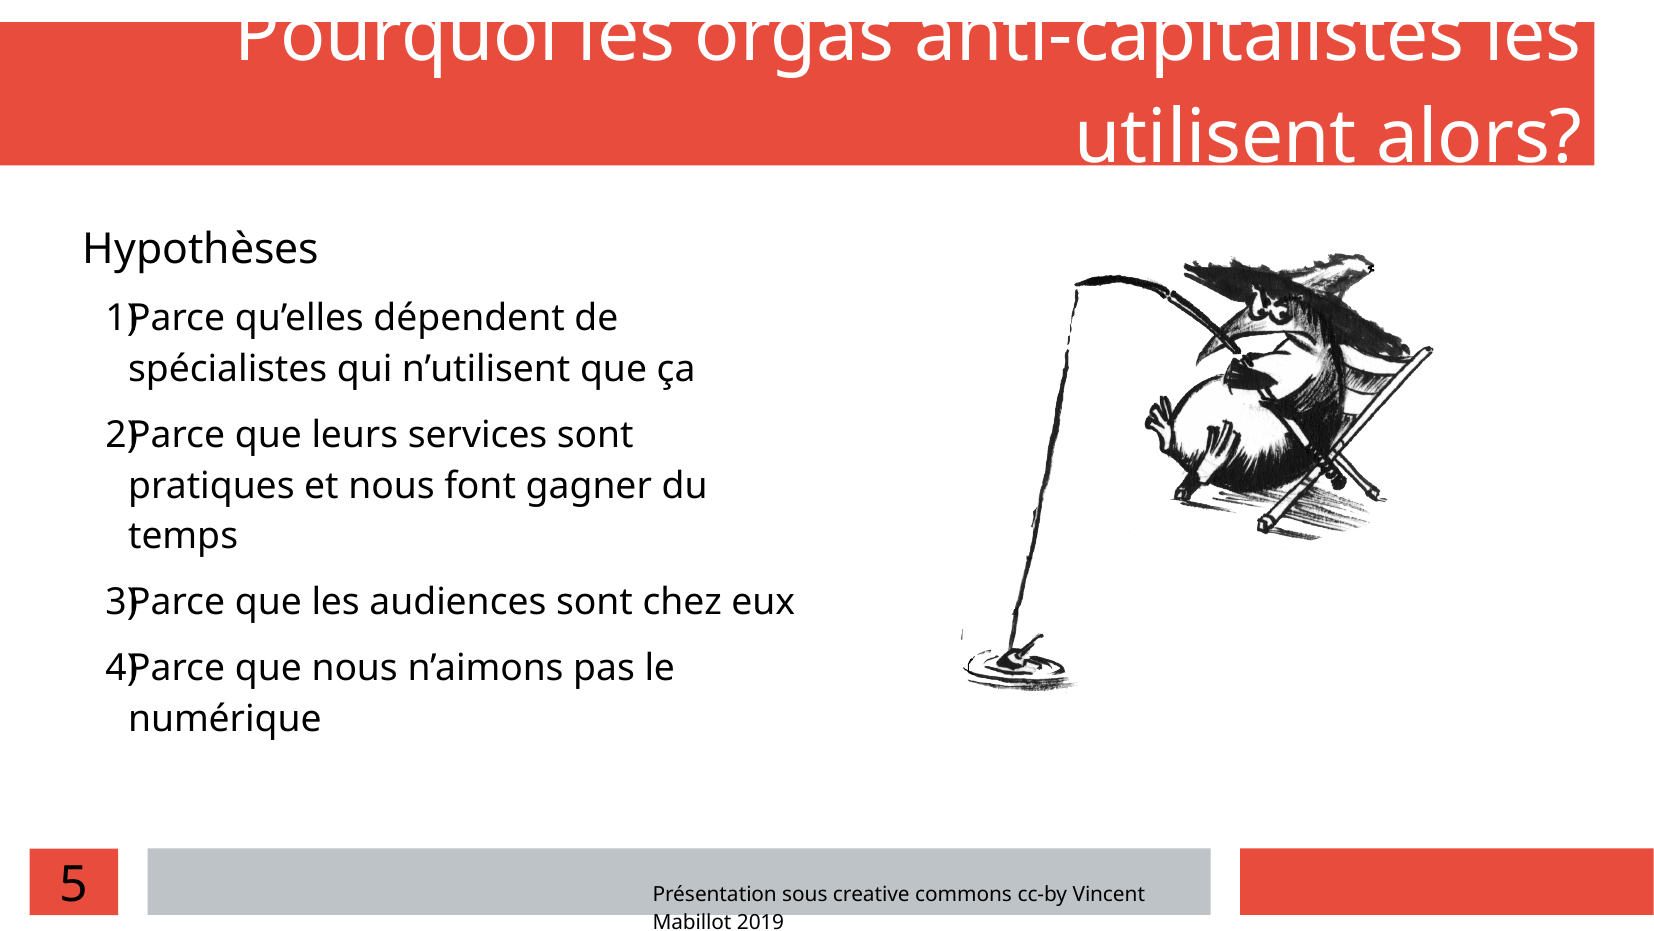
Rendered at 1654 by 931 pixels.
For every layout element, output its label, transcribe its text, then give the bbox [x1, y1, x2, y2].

title Pourquoi les orgas anti-capitalistes les utilisent alors? [35, 0, 1583, 166]
list Hypothèses Parce qu’elles dépendent de spécialistes qui n’utilisent que ça Parce que leurs services sont pratiques et nous font gagner du temps Parce que les audiences sont chez eux Parce que nous n’aimons pas le numérique [82, 217, 809, 758]
picture [938, 217, 1479, 758]
